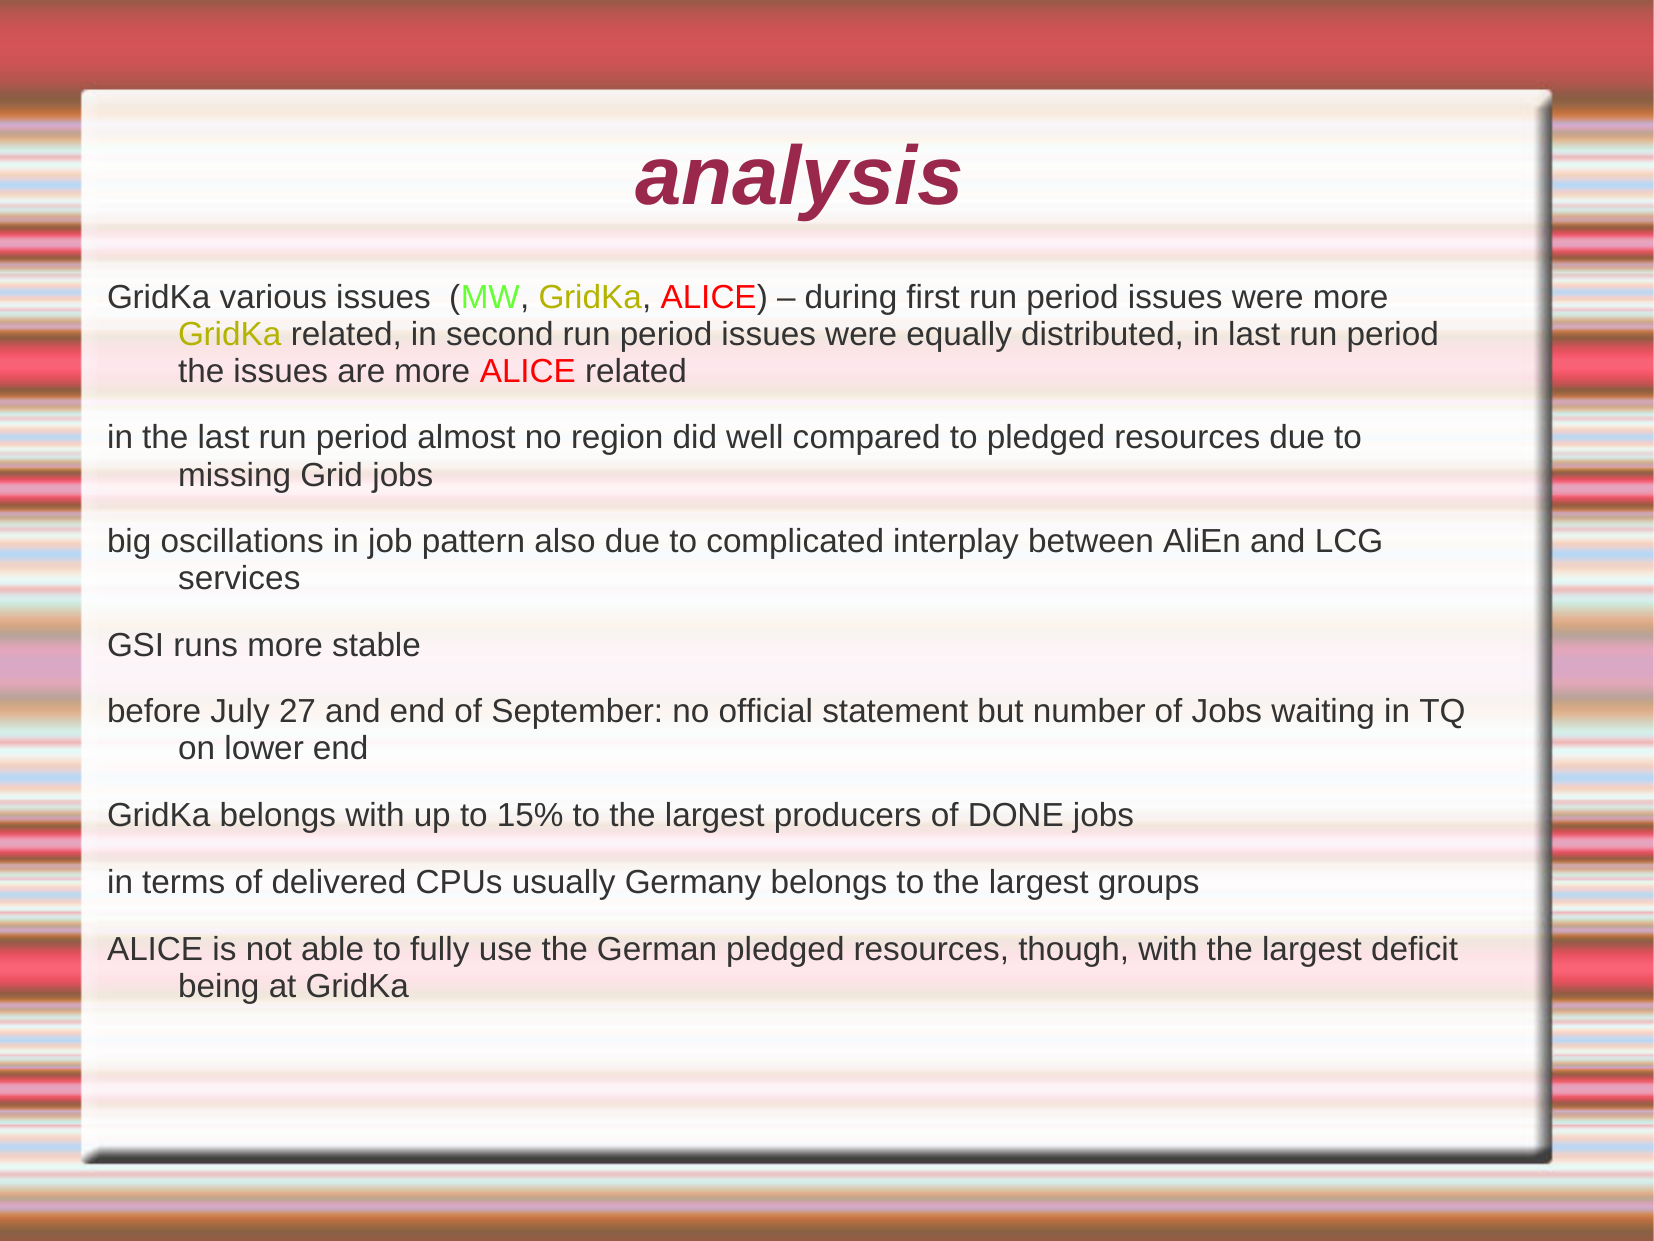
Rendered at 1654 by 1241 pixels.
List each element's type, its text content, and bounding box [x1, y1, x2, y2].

list GridKa various issues (MW, GridKa, ALICE) – during first run period issues were more GridKa related, in second run period issues were equally distributed, in last run period the issues are more ALICE related in the last run period almost no region did well compared to pledged resources due to missing Grid jobs big oscillations in job pattern also due to complicated interplay between AliEn and LCG services GSI runs more stable before July 27 and end of September: no official statement but number of Jobs waiting in TQ on lower end GridKa belongs with up to 15% to the largest producers of DONE jobs in terms of delivered CPUs usually Germany belongs to the largest groups ALICE is not able to fully use the German pledged resources, though, with the largest deficit being at GridKa [95, 236, 1477, 1134]
title analysis [93, 114, 1506, 237]
picture [0, 0, 1654, 1241]
